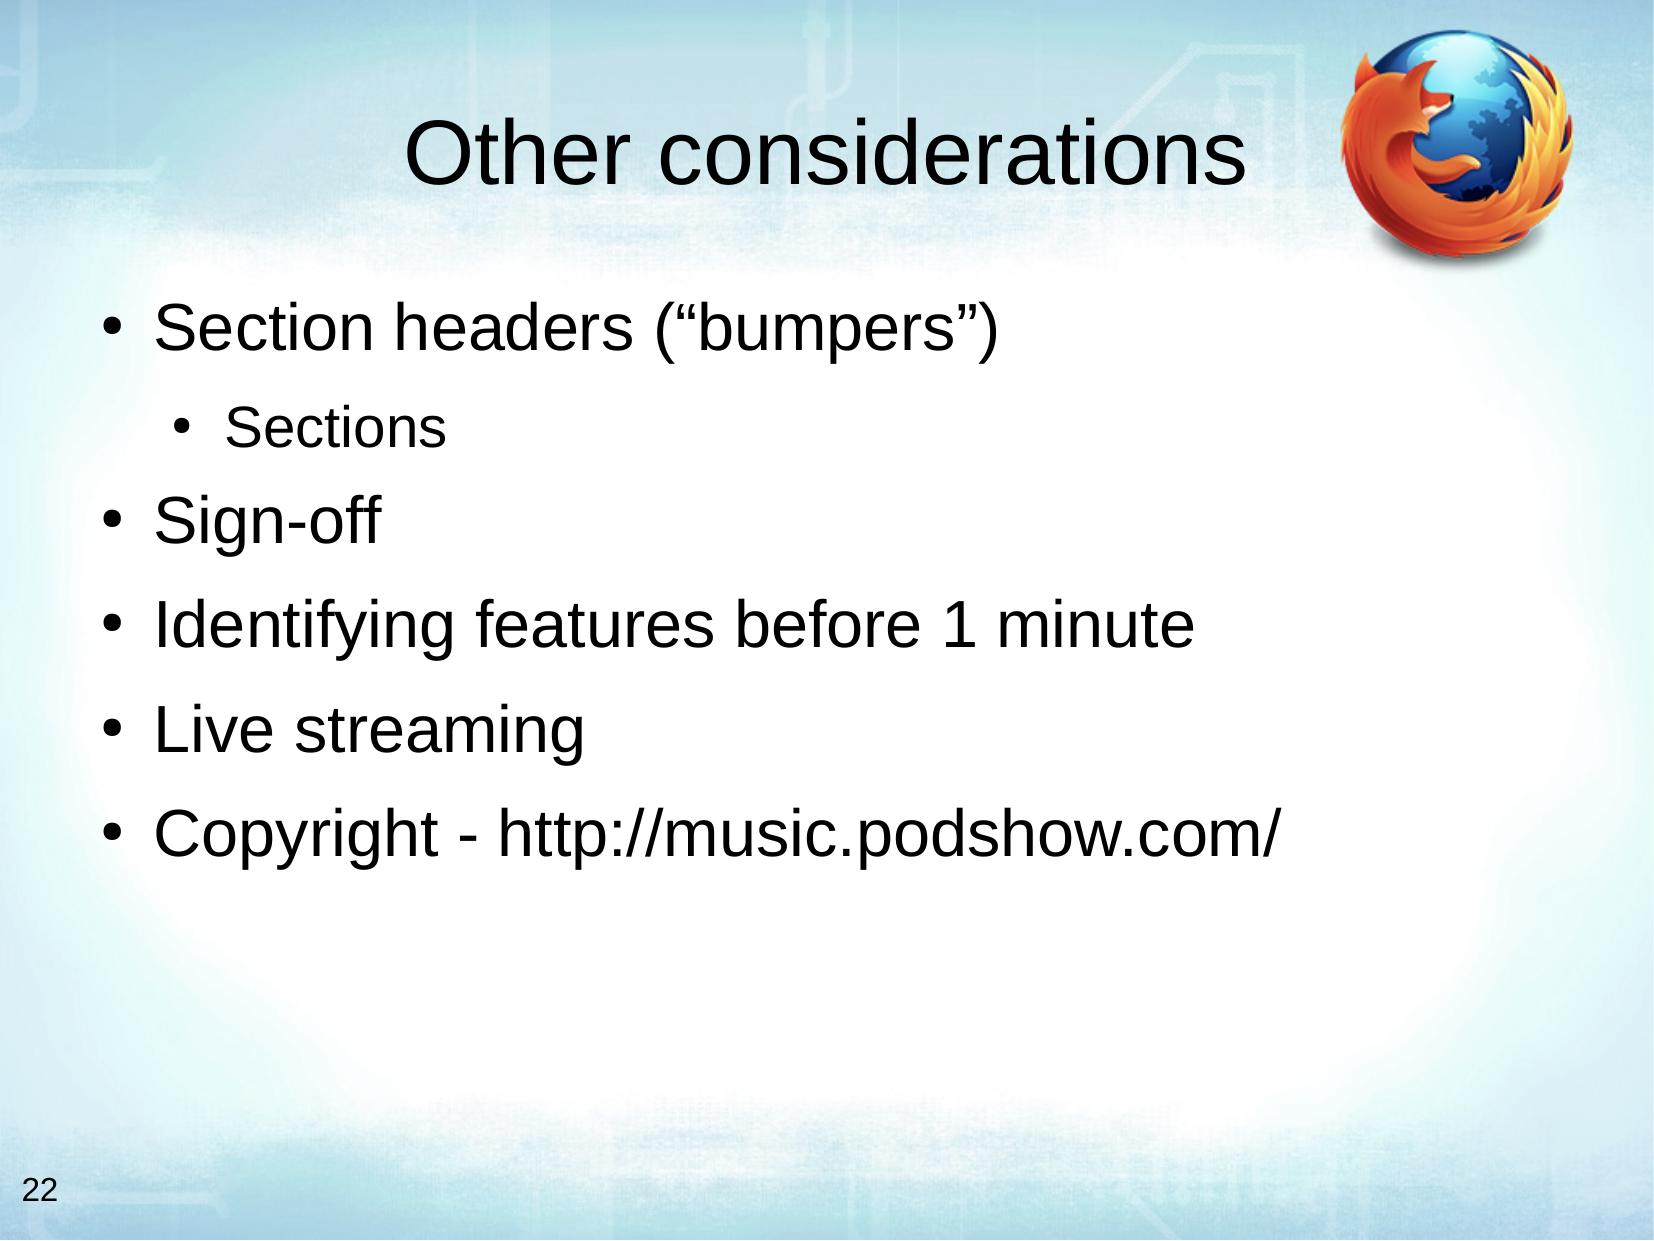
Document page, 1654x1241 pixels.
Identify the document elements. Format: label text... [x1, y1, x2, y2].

picture [0, 0, 1654, 1240]
list Section headers (“bumpers”) Sections Sign-off Identifying features before 1 minute Live streaming Copyright - http://music.podshow.com/ [82, 290, 1571, 1109]
title Other considerations [82, 49, 1571, 257]
